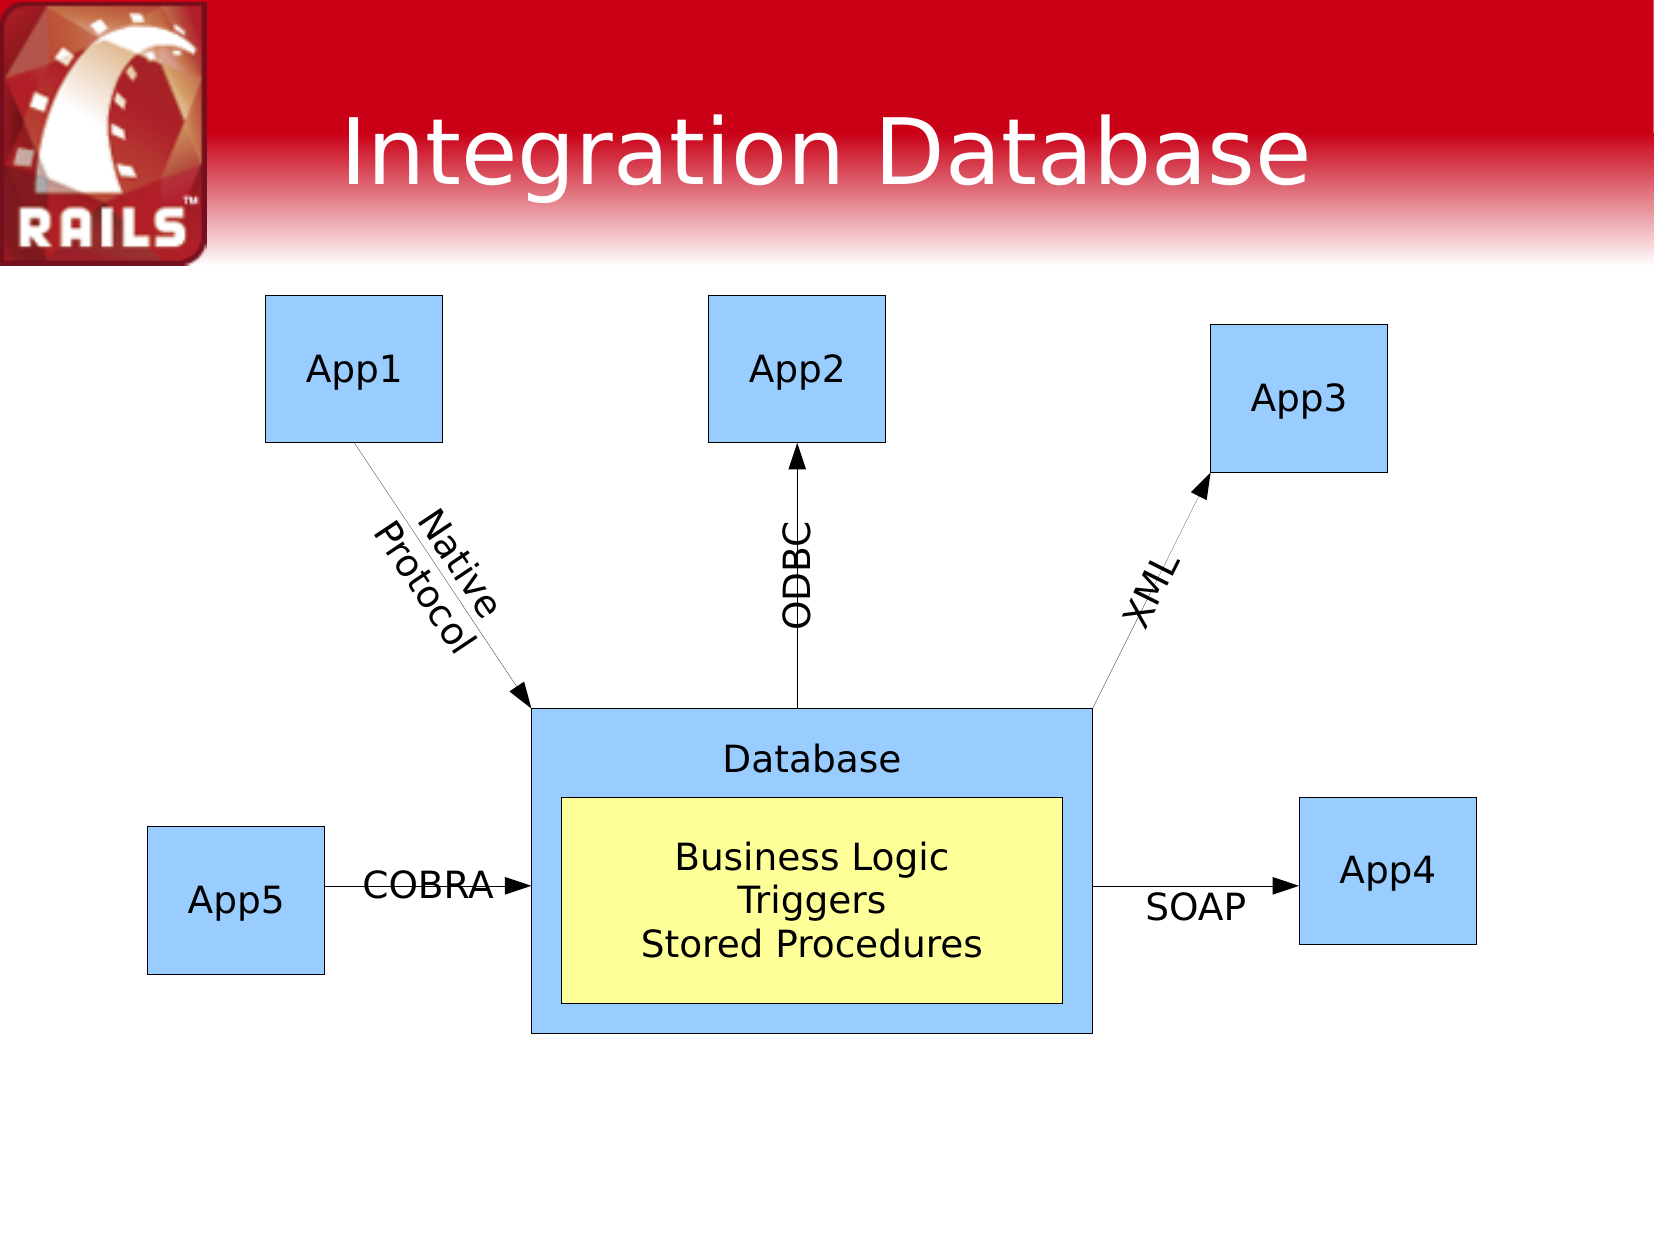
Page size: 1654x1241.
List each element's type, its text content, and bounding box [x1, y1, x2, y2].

text_box App5 [147, 826, 325, 975]
text_box App3 [1210, 324, 1388, 473]
text_box Database [531, 708, 1093, 1034]
text_box Business Logic Triggers Stored Procedures [561, 797, 1063, 1004]
text_box App1 [265, 295, 443, 443]
picture [0, 2, 207, 266]
title Integration Database [82, 56, 1571, 250]
text_box App2 [708, 295, 886, 443]
text_box App4 [1299, 797, 1477, 945]
